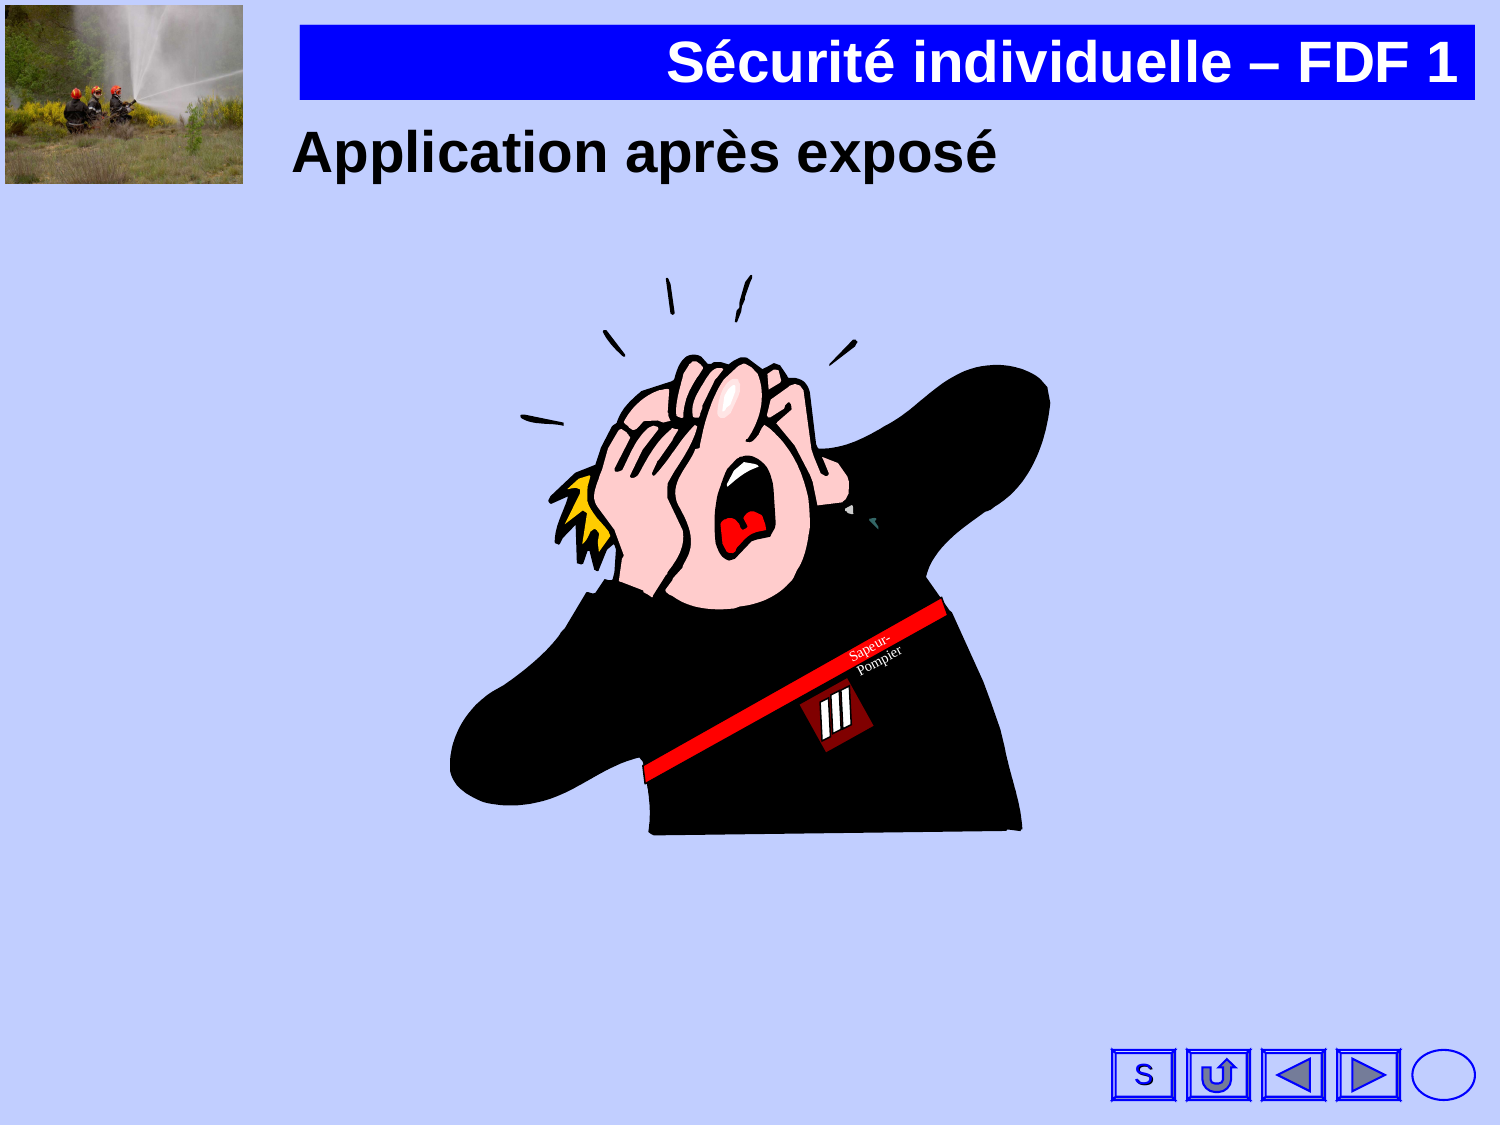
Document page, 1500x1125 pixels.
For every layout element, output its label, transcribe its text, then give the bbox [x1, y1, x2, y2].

text_box Sapeur-Pompier [829, 593, 961, 694]
text_box [665, 277, 675, 315]
text_box [1412, 1049, 1475, 1101]
text_box [450, 354, 1051, 836]
picture [5, 5, 243, 184]
text_box [602, 330, 626, 357]
text_box [734, 274, 753, 323]
text_box Sécurité individuelle – FDF 1 [299, 24, 1475, 100]
text_box [520, 414, 564, 426]
text_box [829, 339, 858, 367]
text_box Application après exposé [276, 112, 1014, 193]
